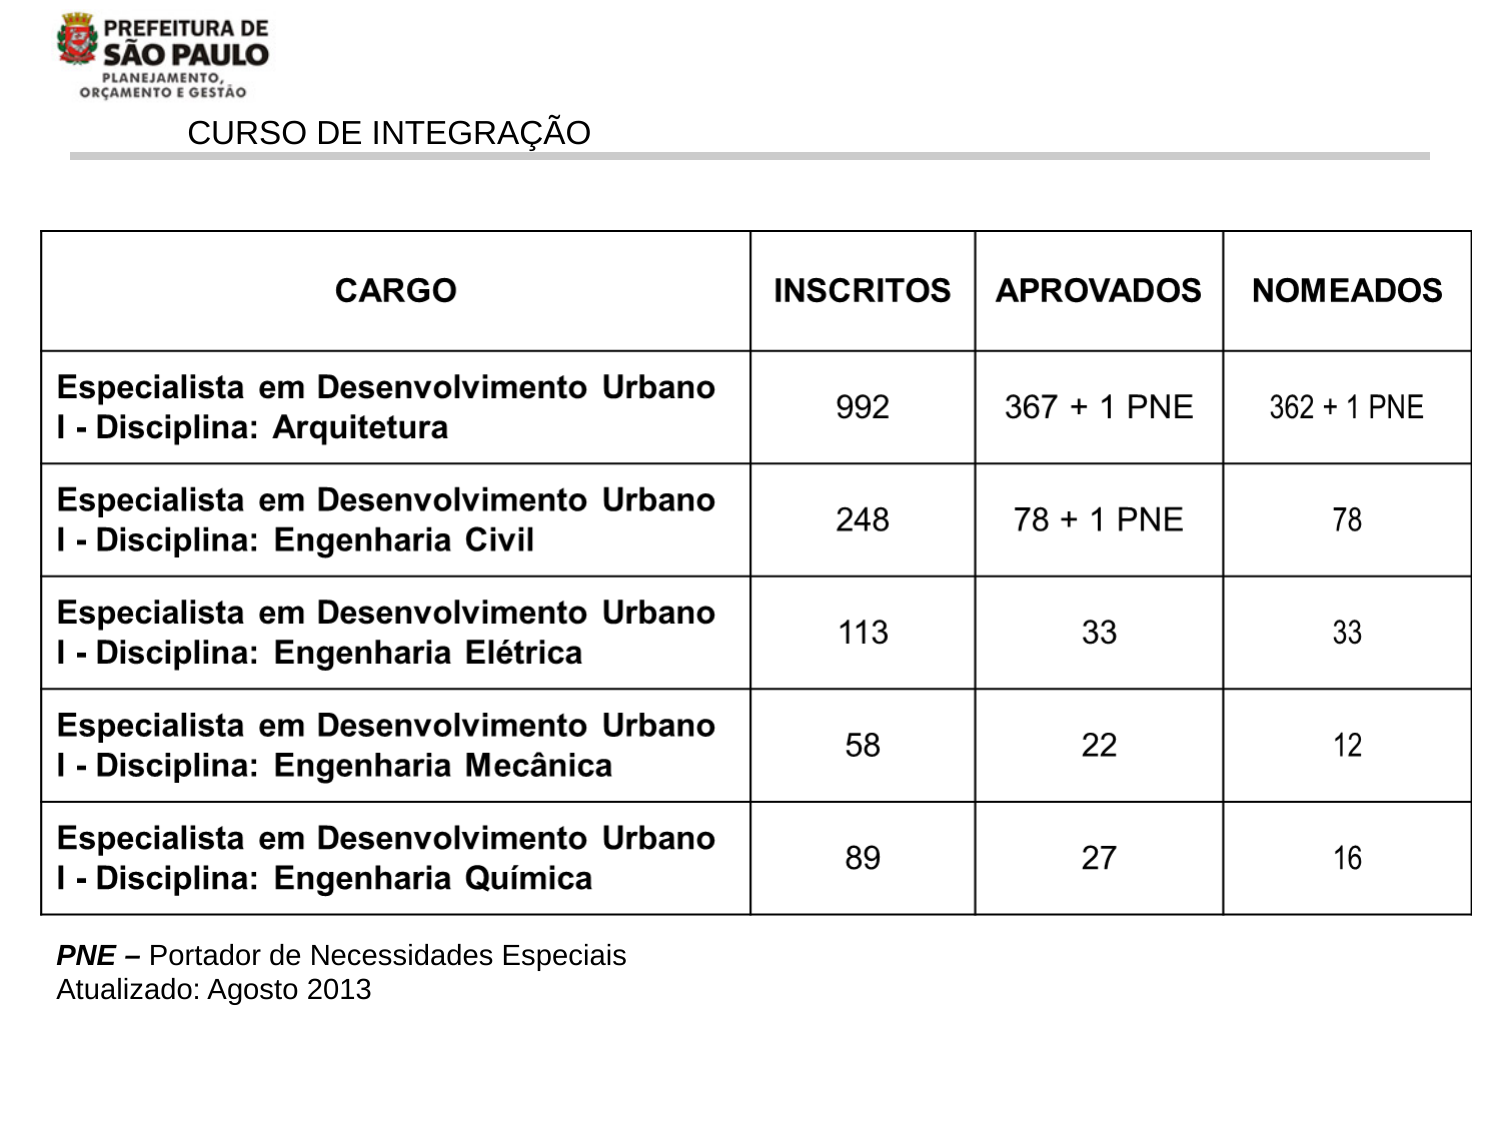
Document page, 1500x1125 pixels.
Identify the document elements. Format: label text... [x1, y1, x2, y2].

text_box PNE – Portador de Necessidades Especiais Atualizado: Agosto 2013 [41, 928, 640, 1014]
picture [36, 231, 1472, 919]
